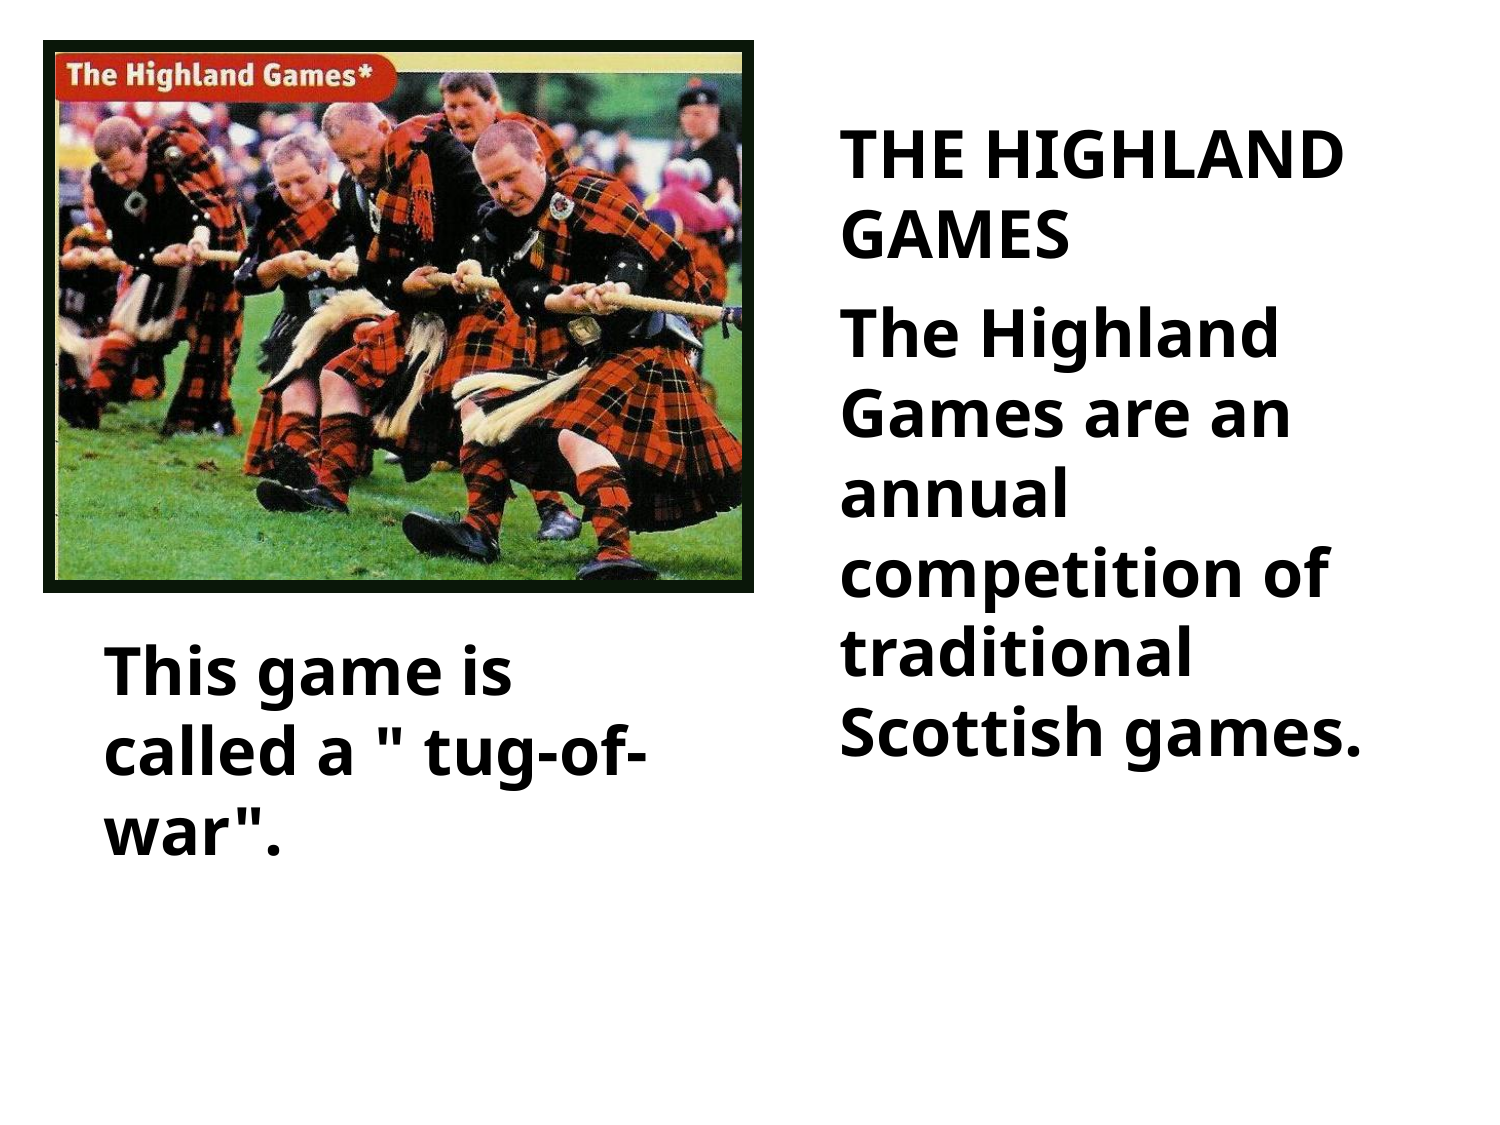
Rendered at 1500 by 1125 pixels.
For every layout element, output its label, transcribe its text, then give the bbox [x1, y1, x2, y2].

text_box This game is called a " tug-of-war". [88, 621, 714, 877]
text_box THE HIGHLAND GAMES The Highland Games are an annual competition of traditional Scottish games. [824, 104, 1450, 778]
picture [55, 52, 742, 581]
